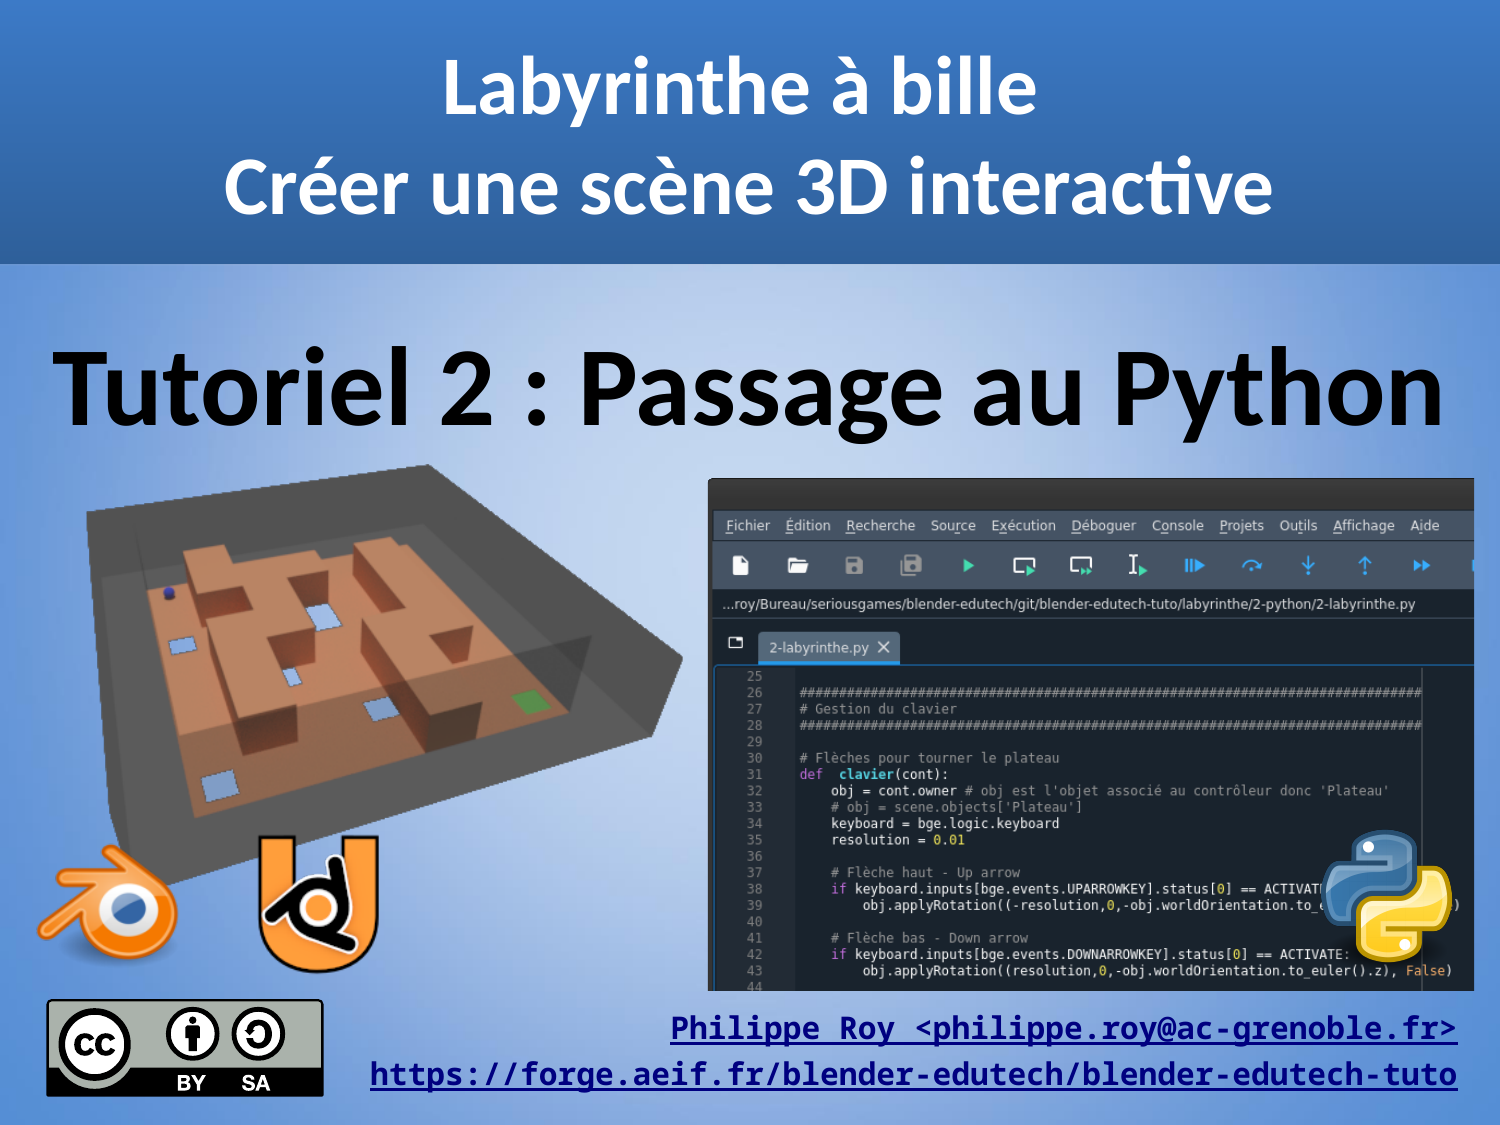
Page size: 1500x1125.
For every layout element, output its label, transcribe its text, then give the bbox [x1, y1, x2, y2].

subtitle Tutoriel 2 : Passage au Python [0, 305, 1500, 608]
title Labyrinthe à bille Créer une scène 3D interactive [0, 0, 1500, 264]
picture [0, 264, 1500, 305]
text_box https://forge.aeif.fr/blender-edutech/blender-edutech-tuto [338, 1051, 1473, 1097]
picture [0, 463, 1500, 1125]
text_box Philippe Roy <philippe.roy@ac-grenoble.fr> [338, 1004, 1473, 1051]
